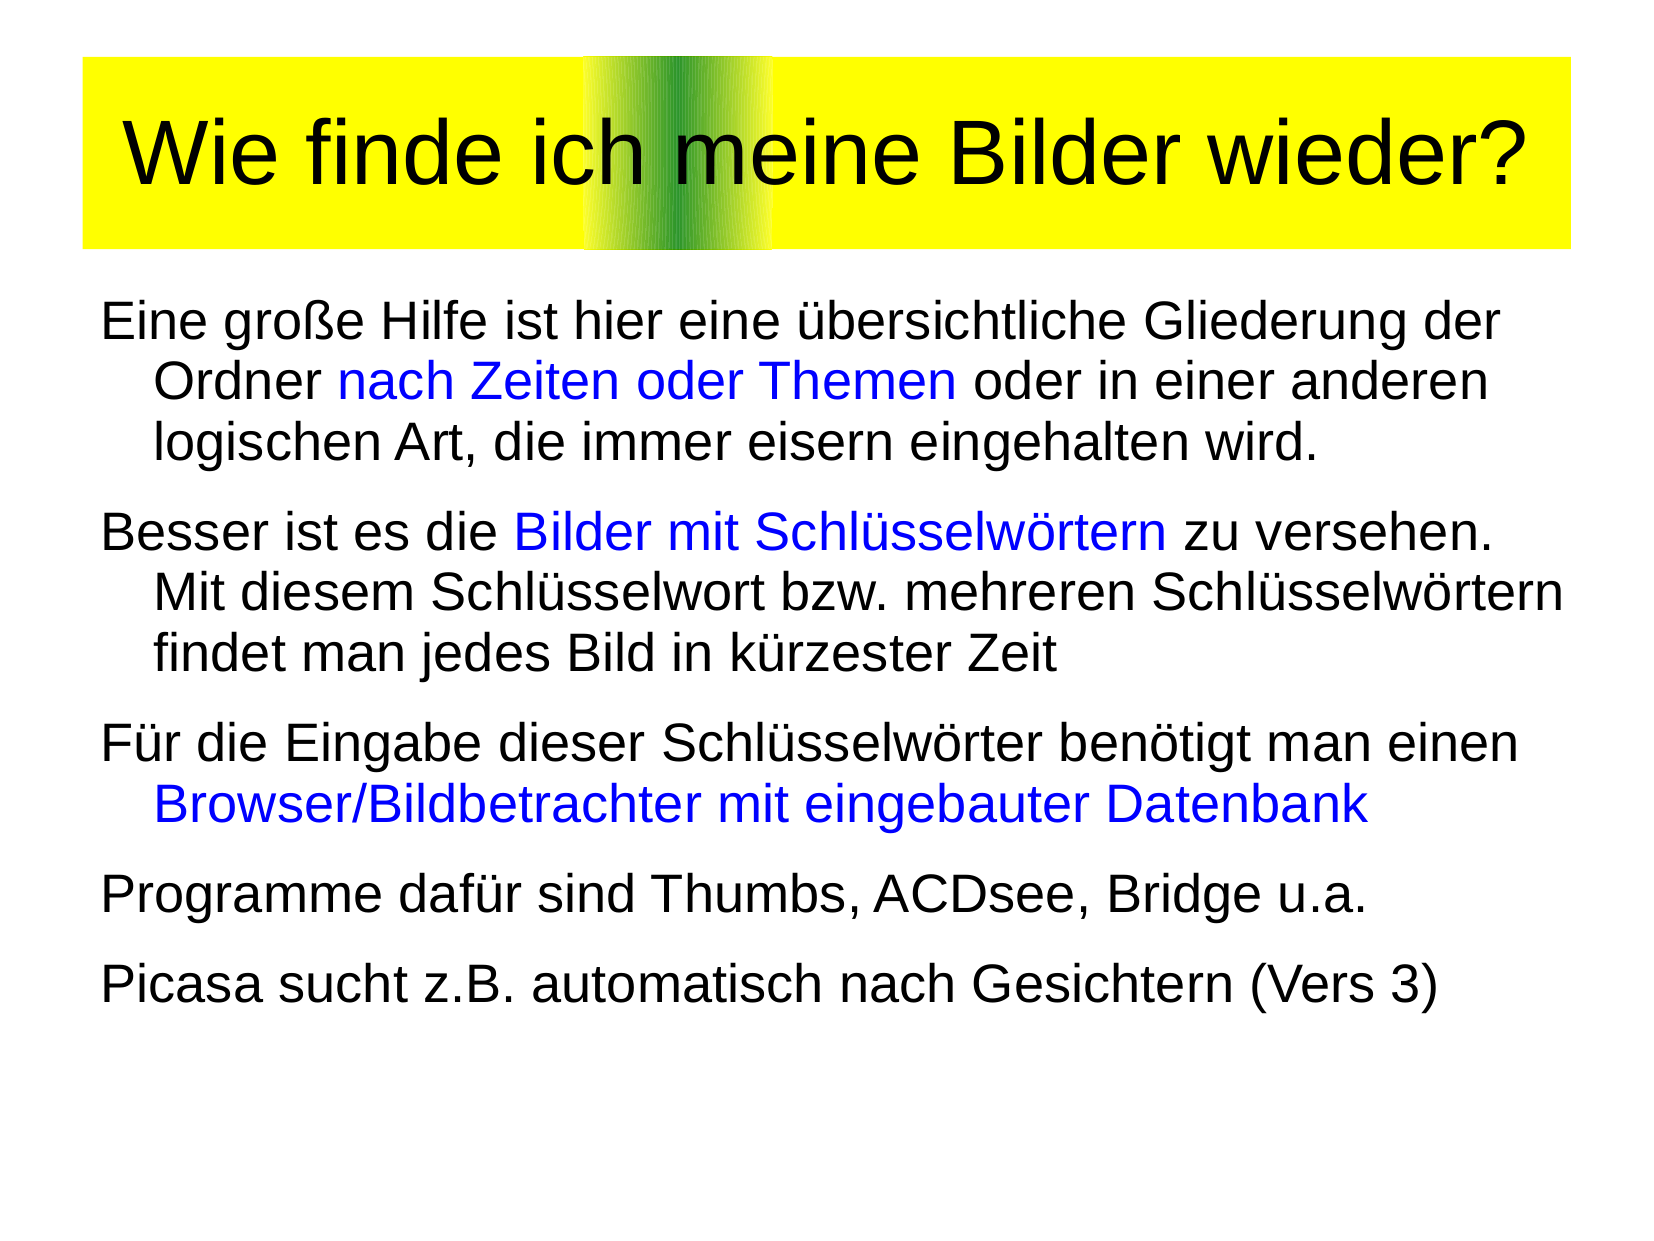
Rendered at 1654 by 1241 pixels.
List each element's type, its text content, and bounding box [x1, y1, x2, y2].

title Wie finde ich meine Bilder wieder? [82, 56, 1571, 250]
list Eine große Hilfe ist hier eine übersichtliche Gliederung der Ordner nach Zeiten oder Themen oder in einer anderen logischen Art, die immer eisern eingehalten wird. Besser ist es die Bilder mit Schlüsselwörtern zu versehen. Mit diesem Schlüsselwort bzw. mehreren Schlüsselwörtern findet man jedes Bild in kürzester Zeit Für die Eingabe dieser Schlüsselwörter benötigt man einen Browser/Bildbetrachter mit eingebauter Datenbank Programme dafür sind Thumbs, ACDsee, Bridge u.a. Picasa sucht z.B. automatisch nach Gesichtern (Vers 3) [82, 290, 1571, 1094]
